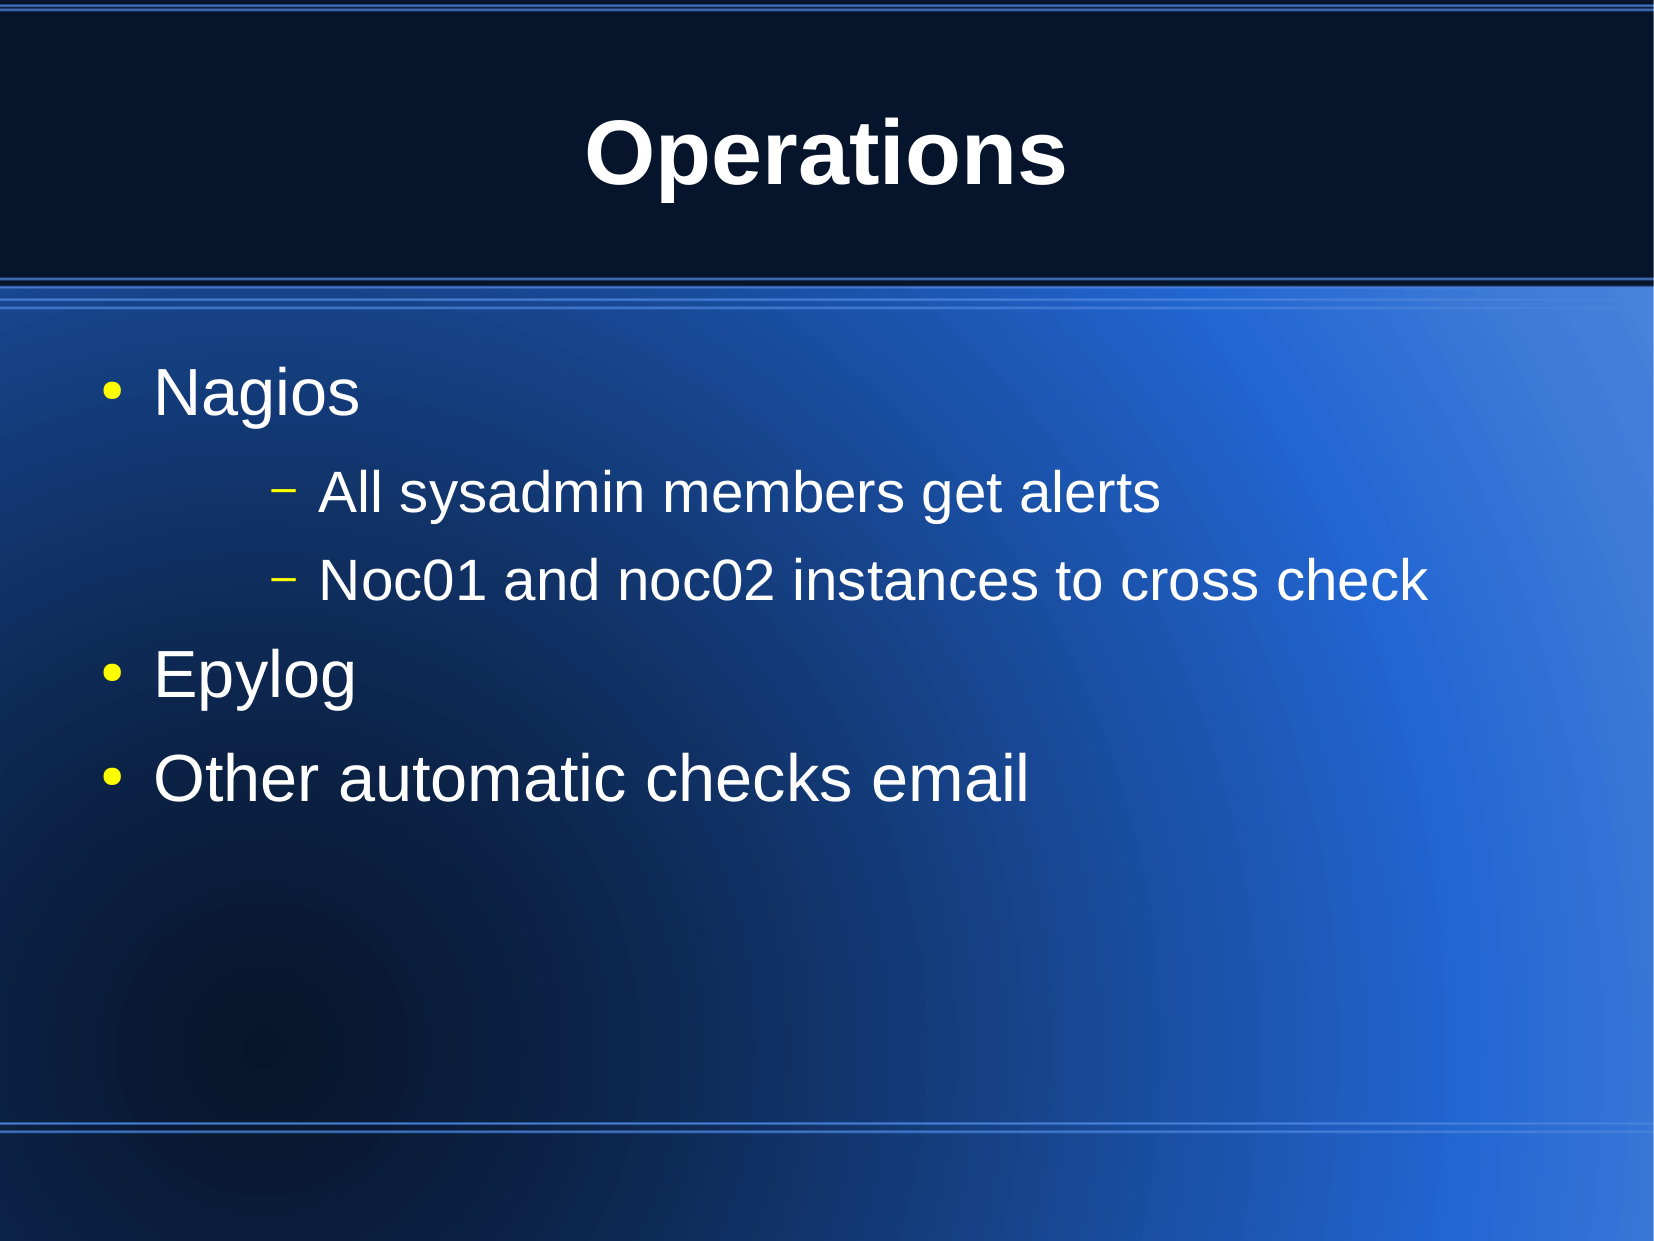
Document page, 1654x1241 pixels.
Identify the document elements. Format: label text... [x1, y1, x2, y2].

picture [0, 0, 1654, 1241]
list Nagios All sysadmin members get alerts Noc01 and noc02 instances to cross check Epylog Other automatic checks email [82, 355, 1571, 1174]
title Operations [82, 49, 1571, 257]
